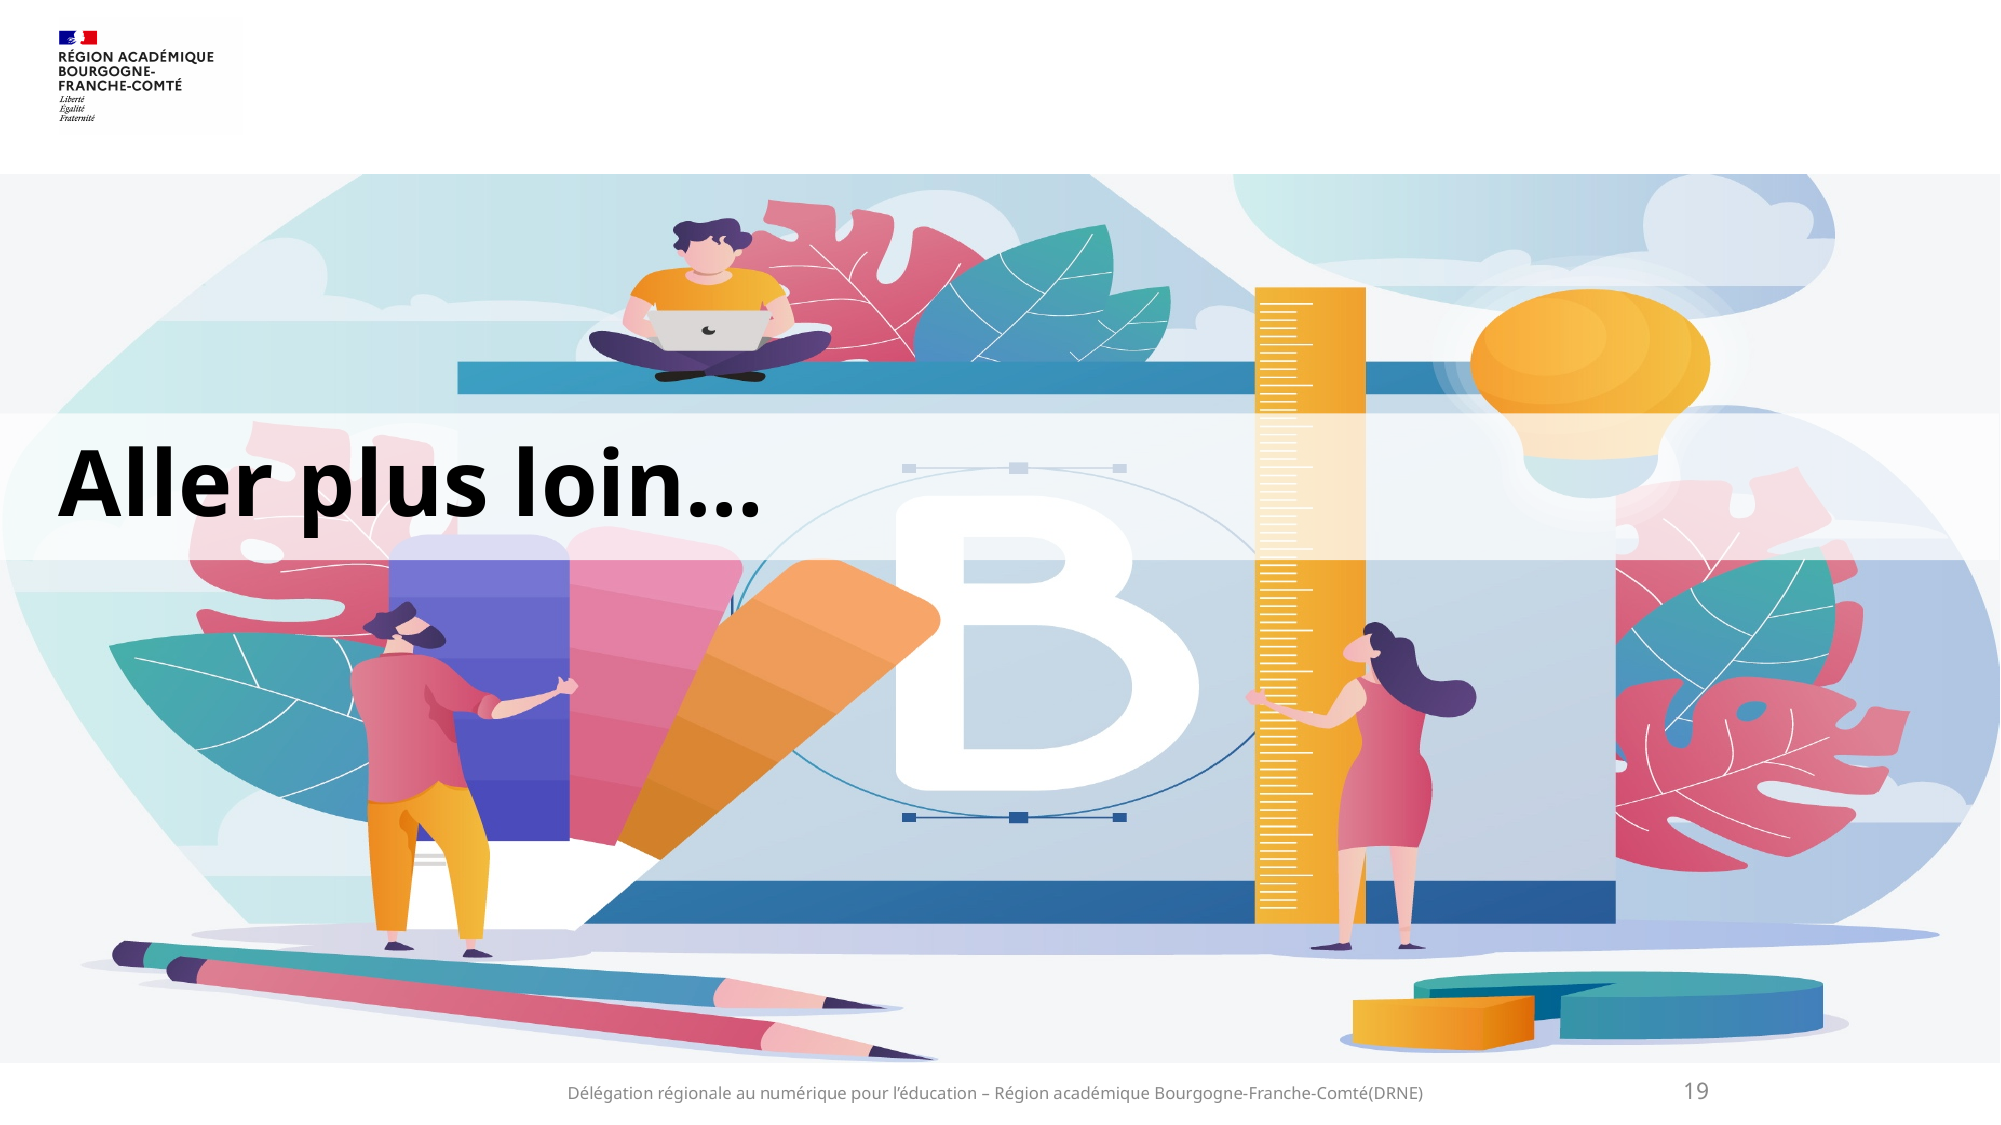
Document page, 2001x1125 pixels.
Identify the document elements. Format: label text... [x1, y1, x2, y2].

picture [0, 174, 2000, 413]
picture [0, 561, 2000, 1063]
text_box Délégation régionale au numérique pour l’éducation – Région académique Bourgogne-Franche-Comté(DRNE) [546, 1063, 1432, 1122]
text_box 19 [1683, 1062, 1919, 1122]
title Aller plus loin… [0, 413, 2000, 561]
